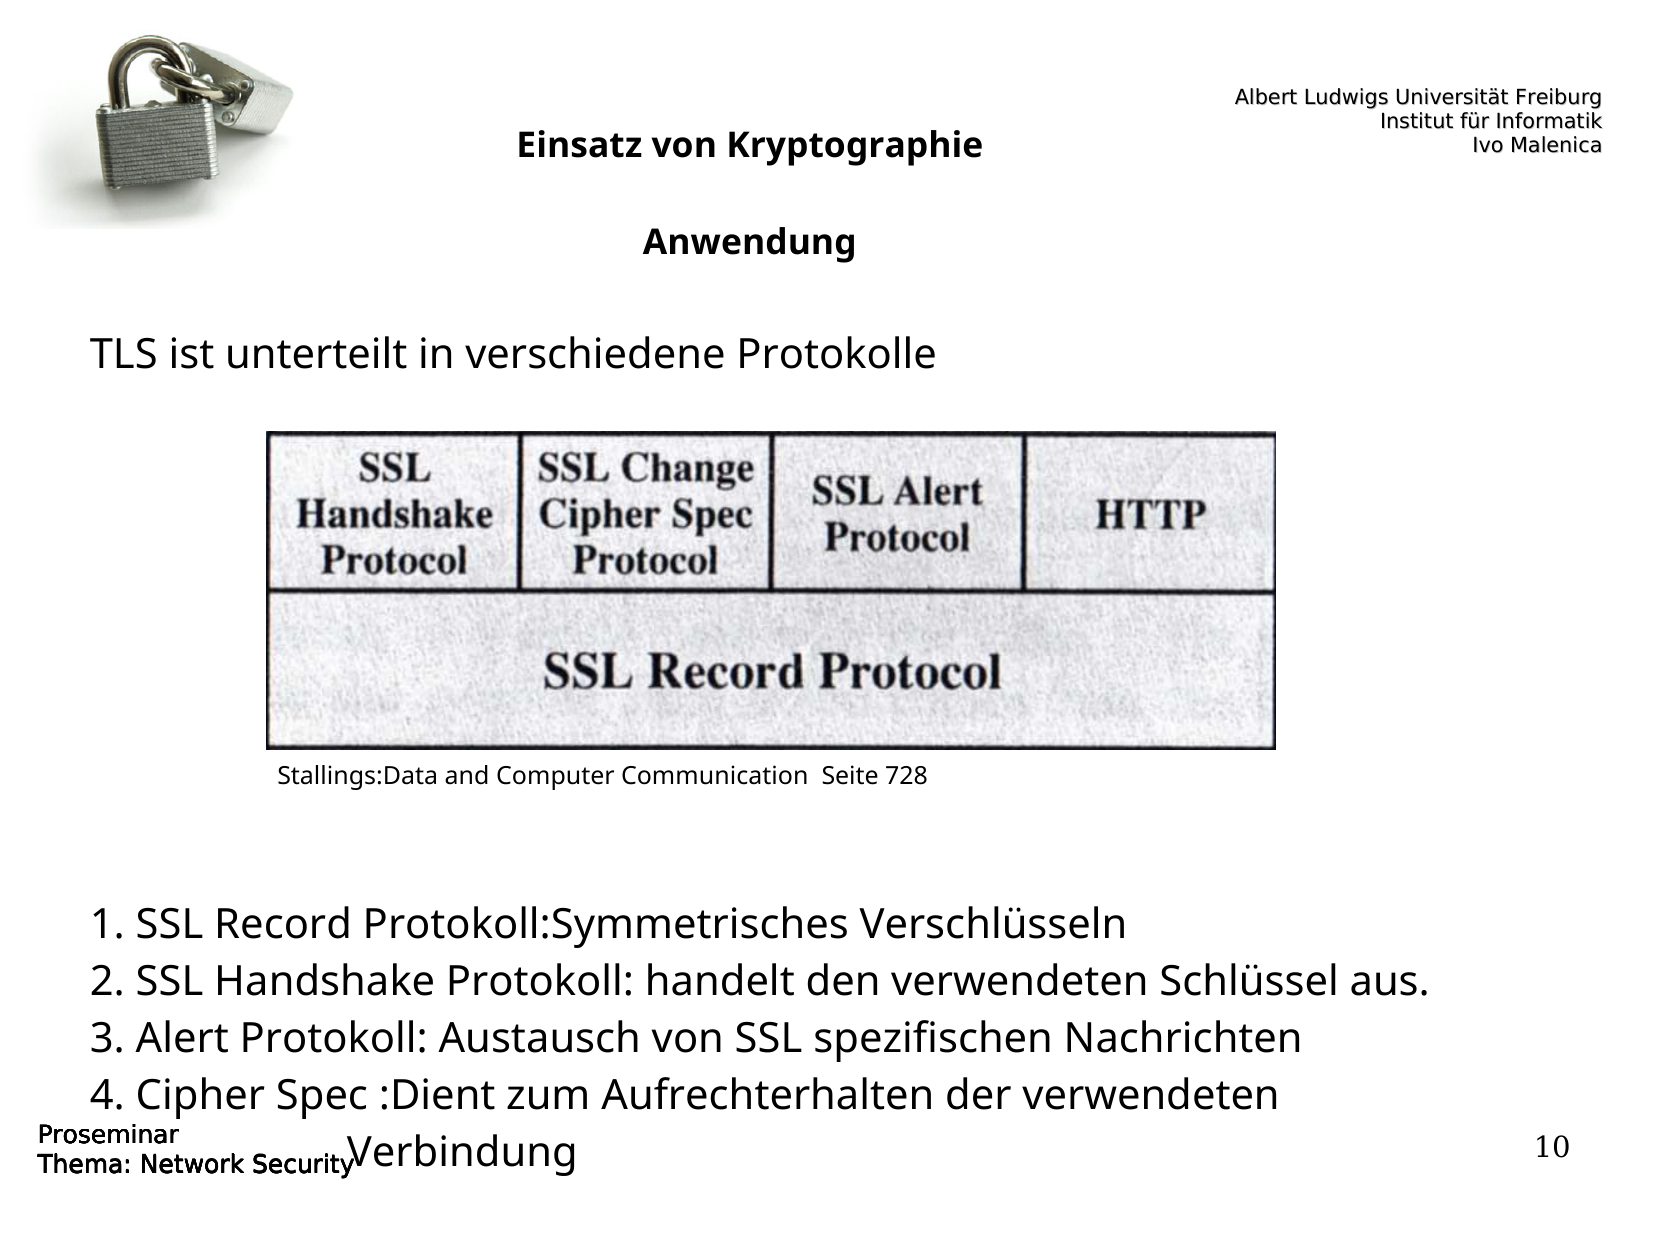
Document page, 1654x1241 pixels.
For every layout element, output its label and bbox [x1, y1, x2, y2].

picture [266, 431, 1276, 750]
picture [20, 23, 321, 229]
